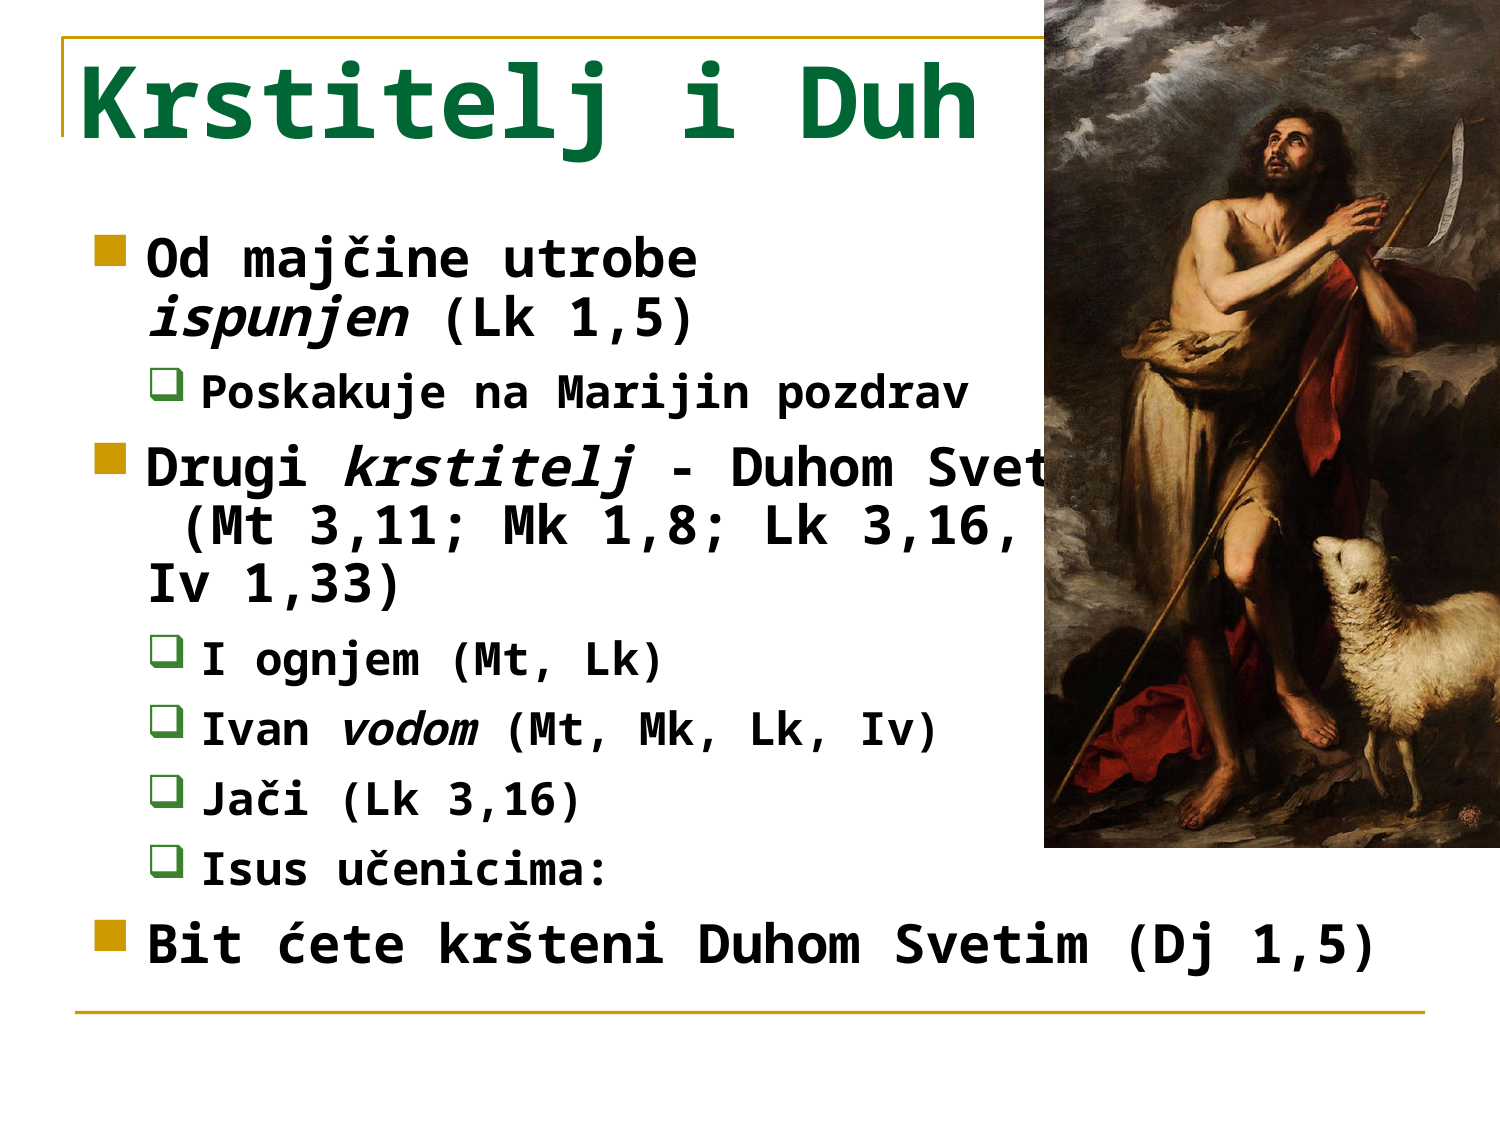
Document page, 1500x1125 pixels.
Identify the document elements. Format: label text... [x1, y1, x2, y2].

picture [1044, 0, 1500, 848]
list Od majčine utrobe ispunjen (Lk 1,5) Poskakuje na Marijin pozdrav Drugi krstitelj - Duhom Svetim (Mt 3,11; Mk 1,8; Lk 3,16, Iv 1,33) I ognjem (Mt, Lk) Ivan vodom (Mt, Mk, Lk, Iv) Jači (Lk 3,16) Isus učenicima: Bit ćete kršteni Duhom Svetim (Dj 1,5) [75, 223, 1447, 1012]
title Krstitelj i Duh [64, 31, 1044, 218]
